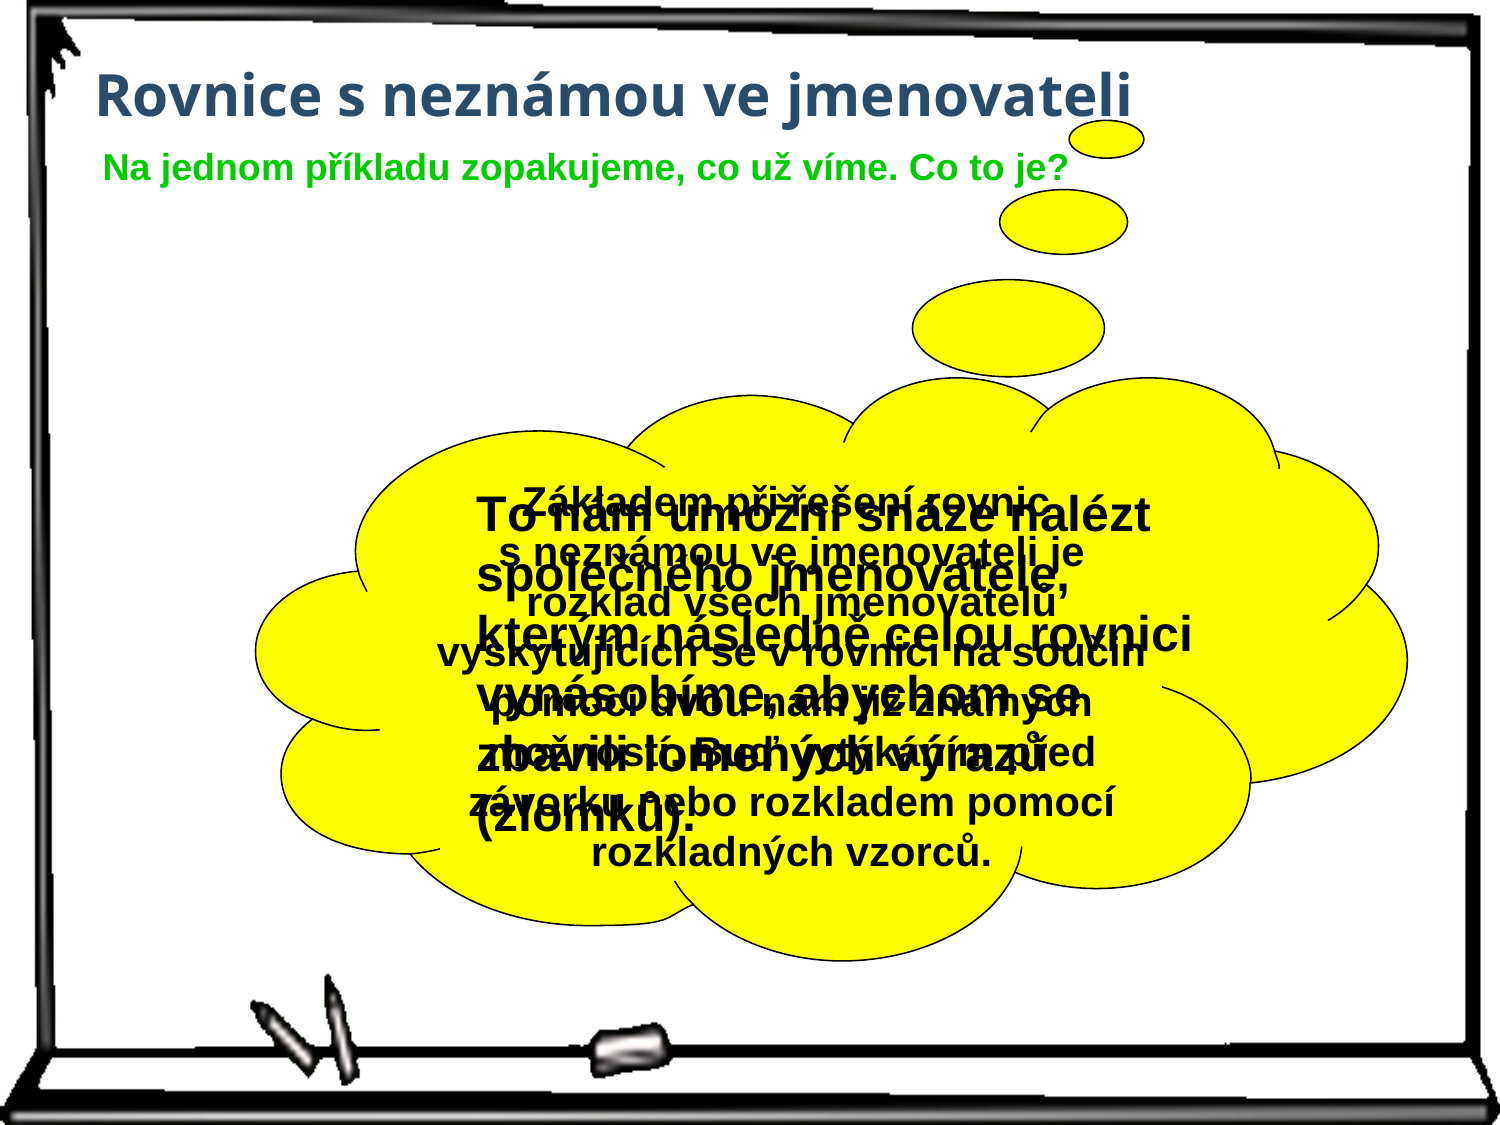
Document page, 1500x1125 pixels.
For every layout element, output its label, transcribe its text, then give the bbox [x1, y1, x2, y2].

picture [0, 0, 1500, 1125]
text_box Na jednom příkladu zopakujeme, co už víme. Co to je? [87, 129, 1452, 201]
text_box Základem při řešení rovnic s neznámou ve jmenovateli je rozklad všech jmenovatelů vyskytujících se v rovnici na součin pomocí dvou nám již známých možností. Buď vytýkáním před závorku nebo rozkladem pomocí rozkladných vzorců. [255, 377, 1408, 896]
text_box Základem při řešení rovnic s neznámou ve jmenovateli je rozklad všech jmenovatelů vyskytujících se v rovnici na součin pomocí dvou nám již známých možností. Buď vytýkáním před závorku nebo rozkladem pomocí rozkladných vzorců. [912, 279, 1105, 377]
text_box To nám umožní snáze nalézt společného jmenovatele, kterým následně celou rovnici vynásobíme, abychom se zbavili lomených výrazů (zlomků). [461, 473, 1223, 941]
text_box Základem při řešení rovnic s neznámou ve jmenovateli je rozklad všech jmenovatelů vyskytujících se v rovnici na součin pomocí dvou nám již známých možností. Buď vytýkáním před závorku nebo rozkladem pomocí rozkladných vzorců. [999, 189, 1128, 255]
text_box Rovnice s neznámou ve jmenovateli [79, 54, 1415, 149]
